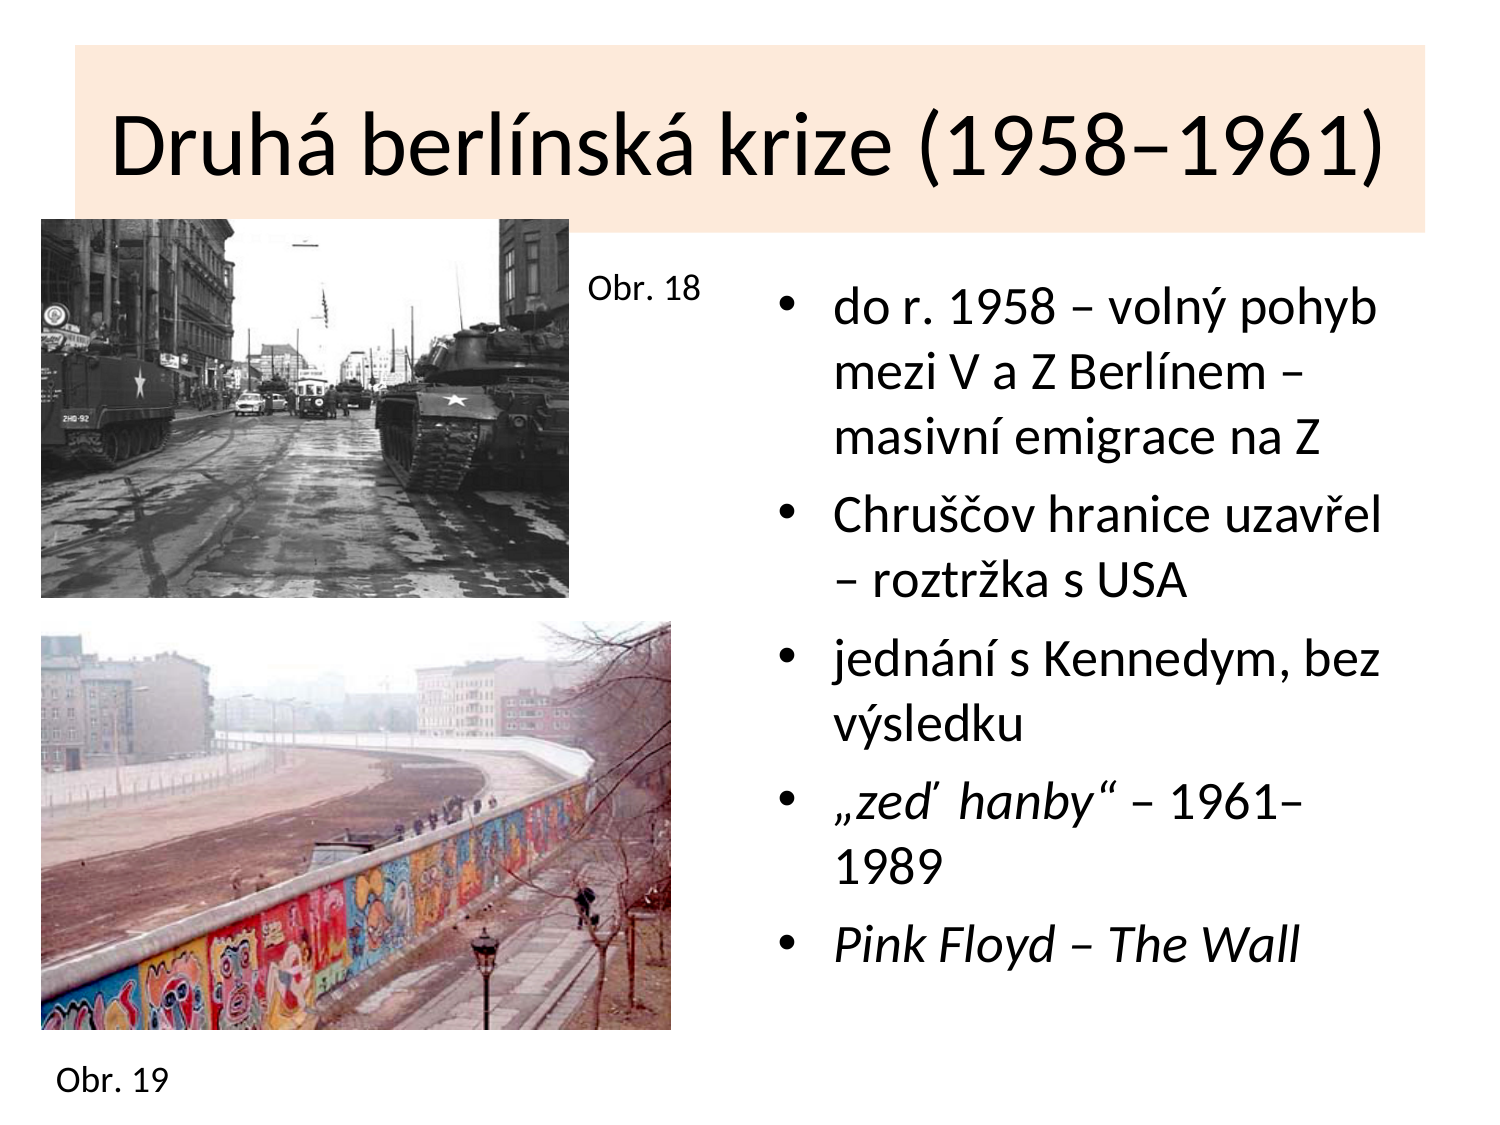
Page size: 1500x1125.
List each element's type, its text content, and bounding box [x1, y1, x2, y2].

picture [41, 621, 671, 1030]
text_box Obr. 18 [572, 255, 750, 316]
title Druhá berlínská krize (1958–1961) [75, 45, 1426, 233]
text_box [41, 220, 569, 598]
text_box Obr. 19 [41, 1046, 703, 1108]
list do r. 1958 – volný pohyb mezi V a Z Berlínem – masivní emigrace na Z Chruščov hranice uzavřel – roztržka s USA jednání s Kennedym, bez výsledku „zeď hanby“ – 1961– 1989 Pink Floyd – The Wall [762, 262, 1426, 1060]
